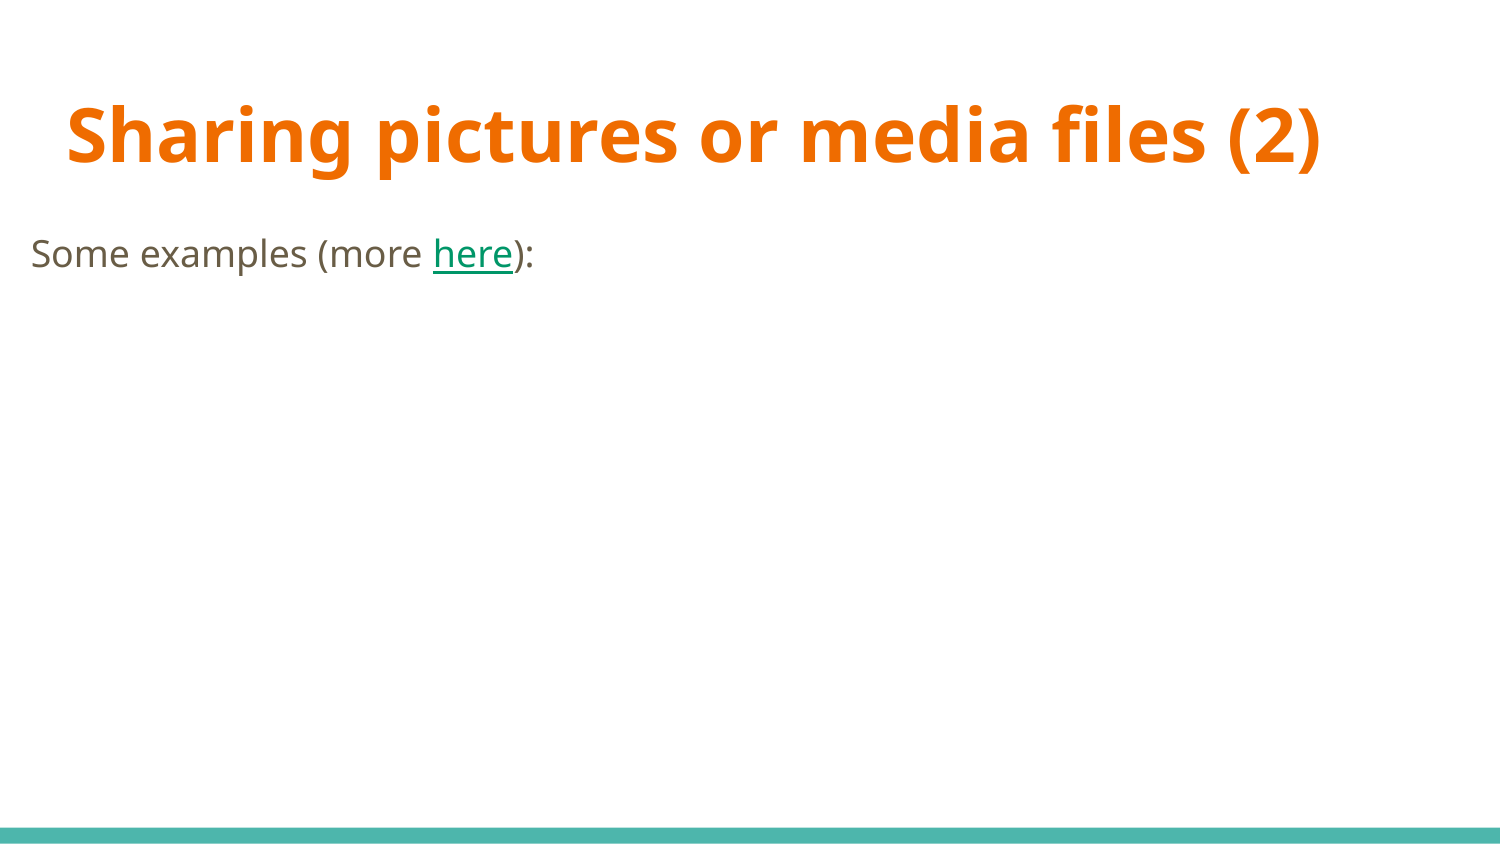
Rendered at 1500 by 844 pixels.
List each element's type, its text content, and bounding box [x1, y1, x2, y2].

list Some examples (more here): [15, 207, 1500, 713]
title Sharing pictures or media files (2) [51, 72, 1449, 207]
